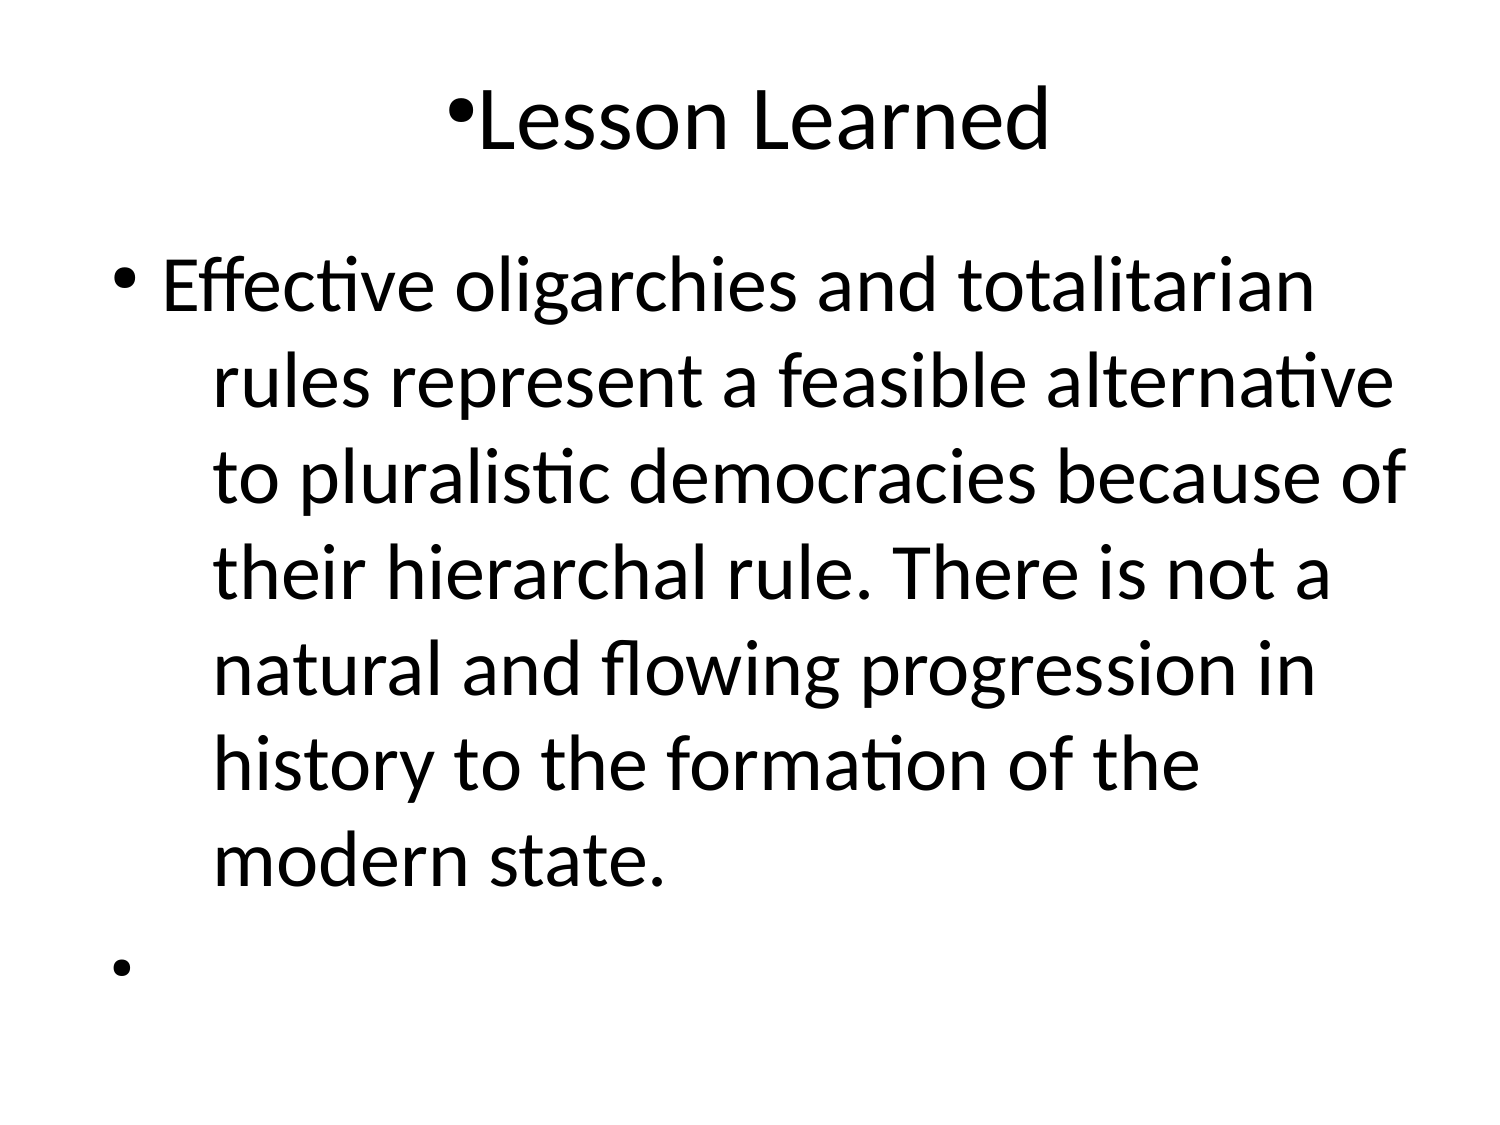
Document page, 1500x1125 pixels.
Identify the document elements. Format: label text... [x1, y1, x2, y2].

list Effective oligarchies and totalitarian rules represent a feasible alternative to pluralistic democracies because of their hierarchal rule. There is not a natural and flowing progression in history to the formation of the modern state. [76, 231, 1427, 975]
title Lesson Learned [112, 42, 1388, 231]
